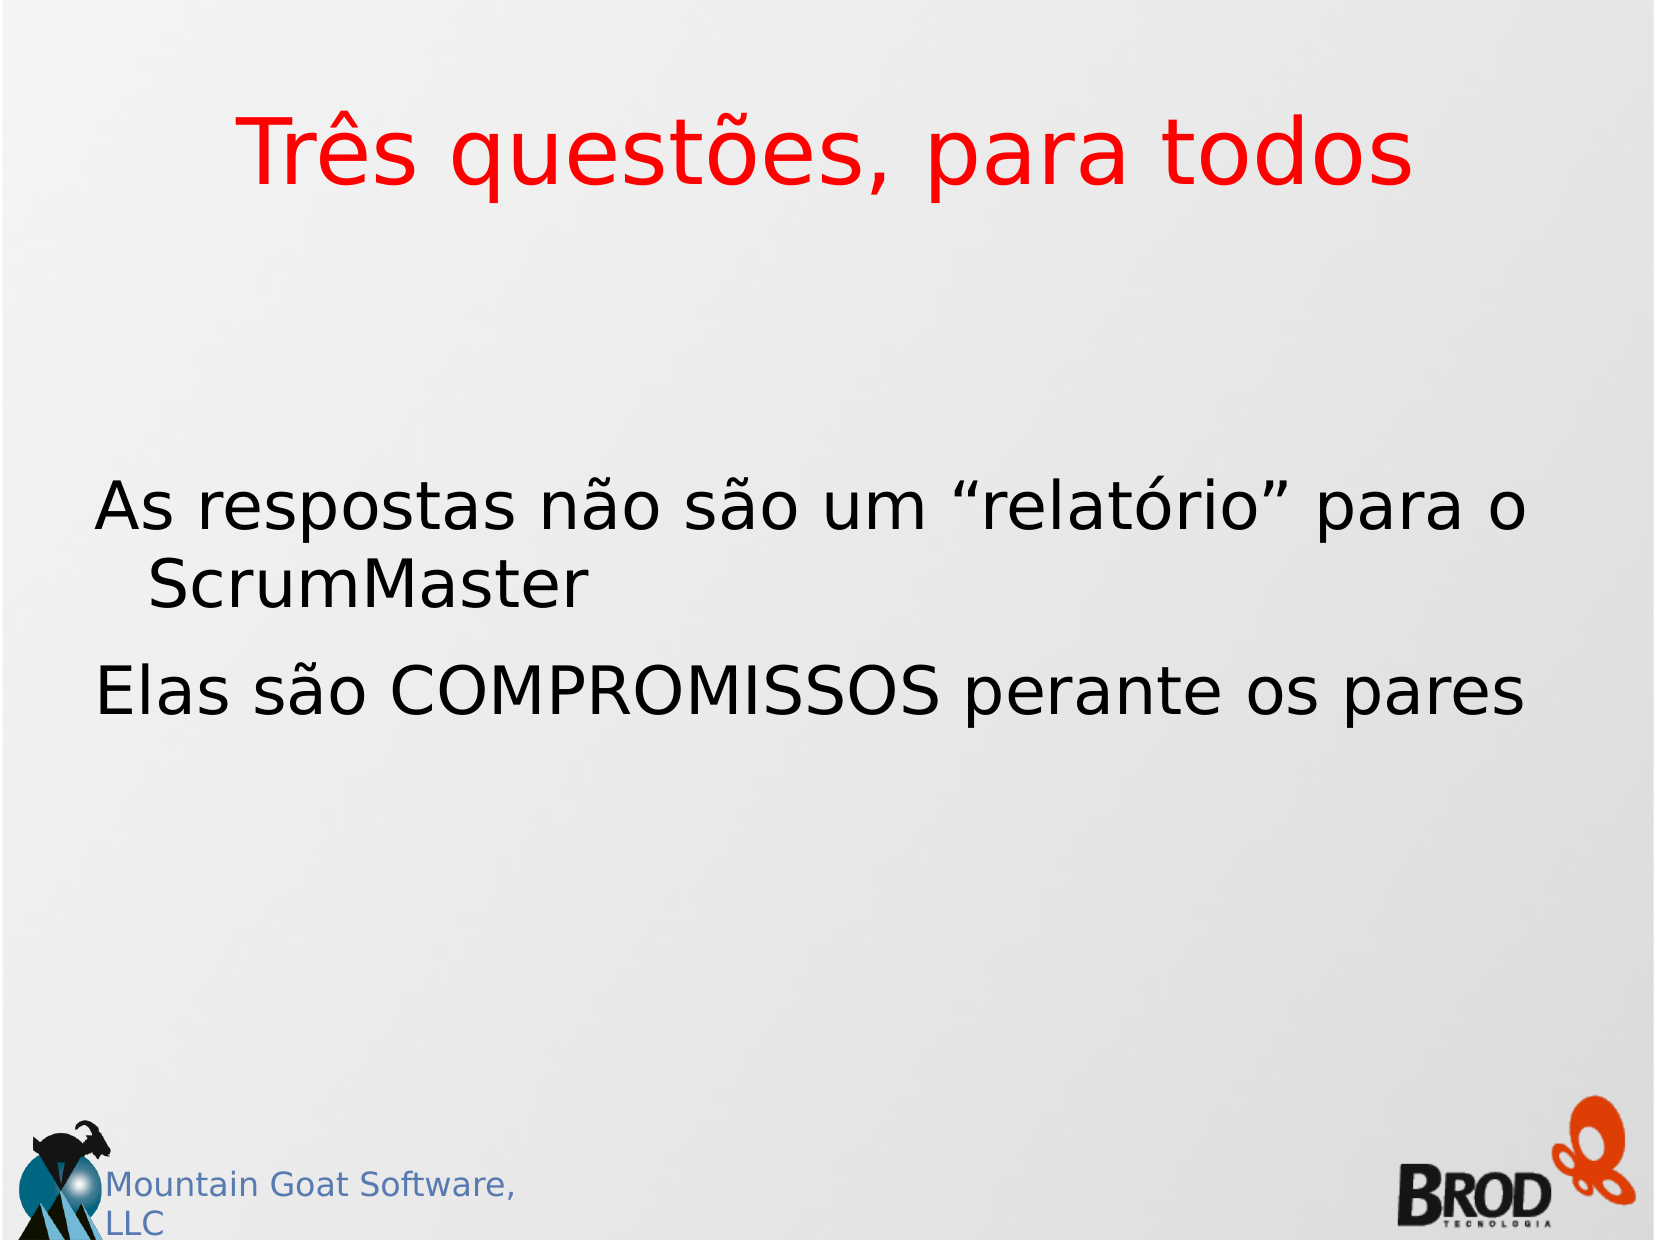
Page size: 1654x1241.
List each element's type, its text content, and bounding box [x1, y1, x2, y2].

title Três questões, para todos [82, 56, 1571, 250]
list As respostas não são um “relatório” para o ScrumMaster Elas são COMPROMISSOS perante os pares [76, 467, 1565, 857]
picture [2, 0, 1654, 1241]
